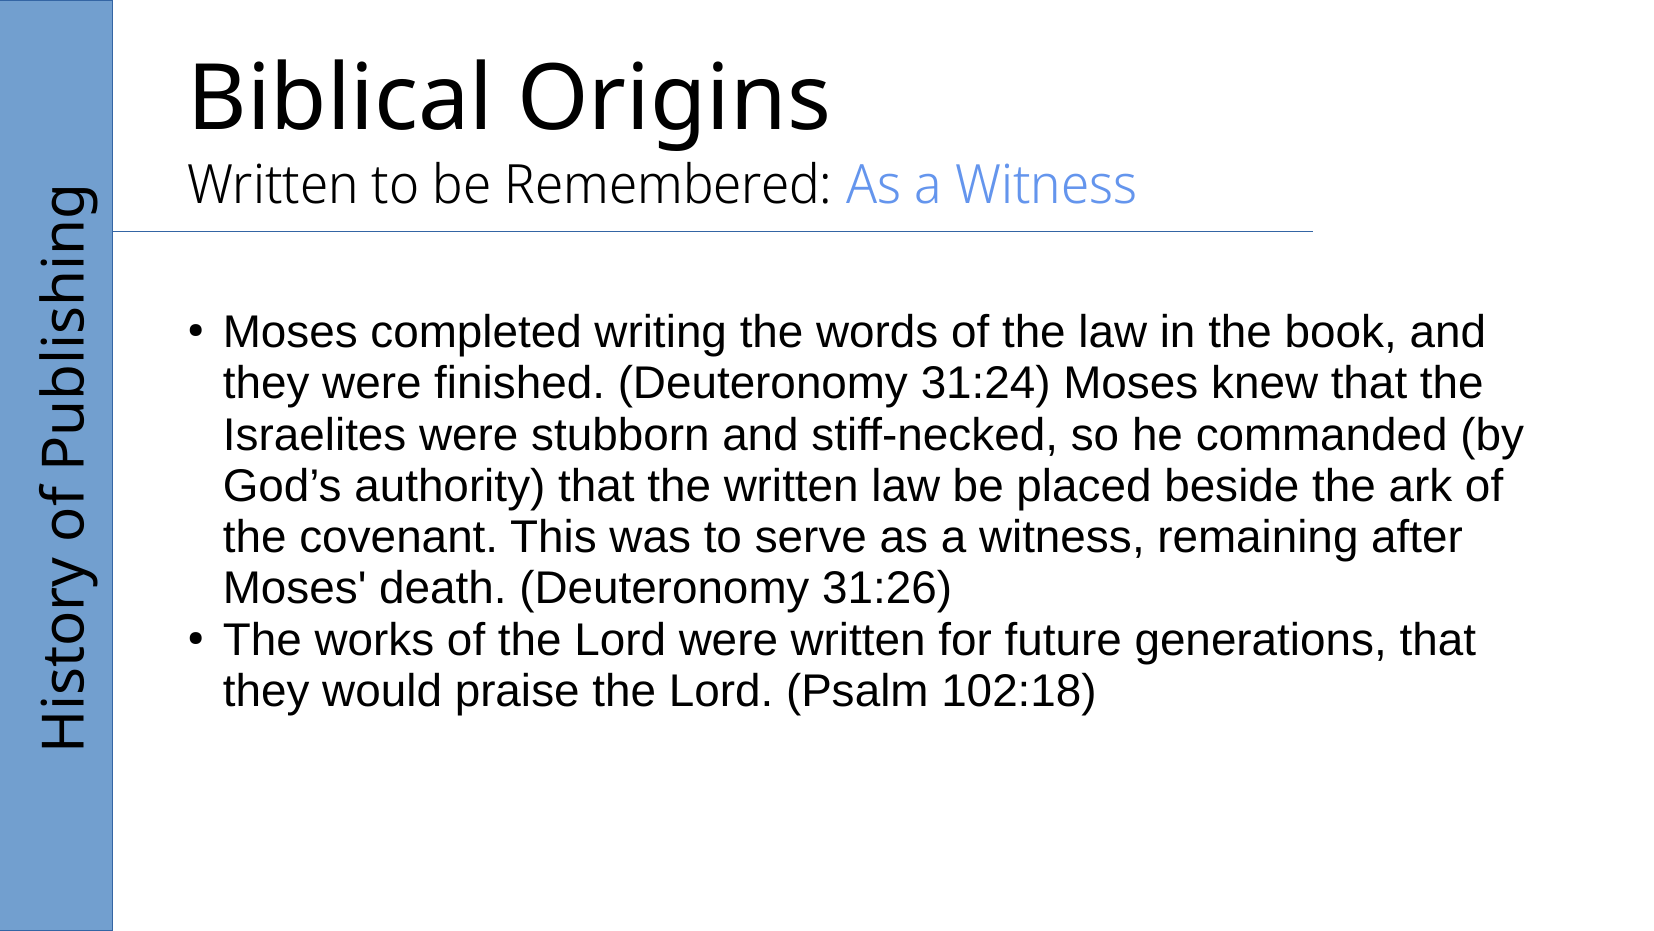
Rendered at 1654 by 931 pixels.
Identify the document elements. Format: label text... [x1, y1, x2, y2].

subtitle Moses completed writing the words of the law in the book, and they were finished. (Deuteronomy 31:24) Moses knew that the Israelites were stubborn and stiff-necked, so he commanded (by God’s authority) that the written law be placed beside the ark of the covenant. This was to serve as a witness, remaining after Moses' death. (Deuteronomy 31:26) The works of the Lord were written for future generations, that they would praise the Lord. (Psalm 102:18) [187, 306, 1571, 846]
title Written to be Remembered: As a Witness [187, 125, 1571, 239]
text_box History of Publishing [13, 37, 105, 901]
title Biblical Origins [187, 33, 1571, 125]
text_box [0, 0, 113, 931]
